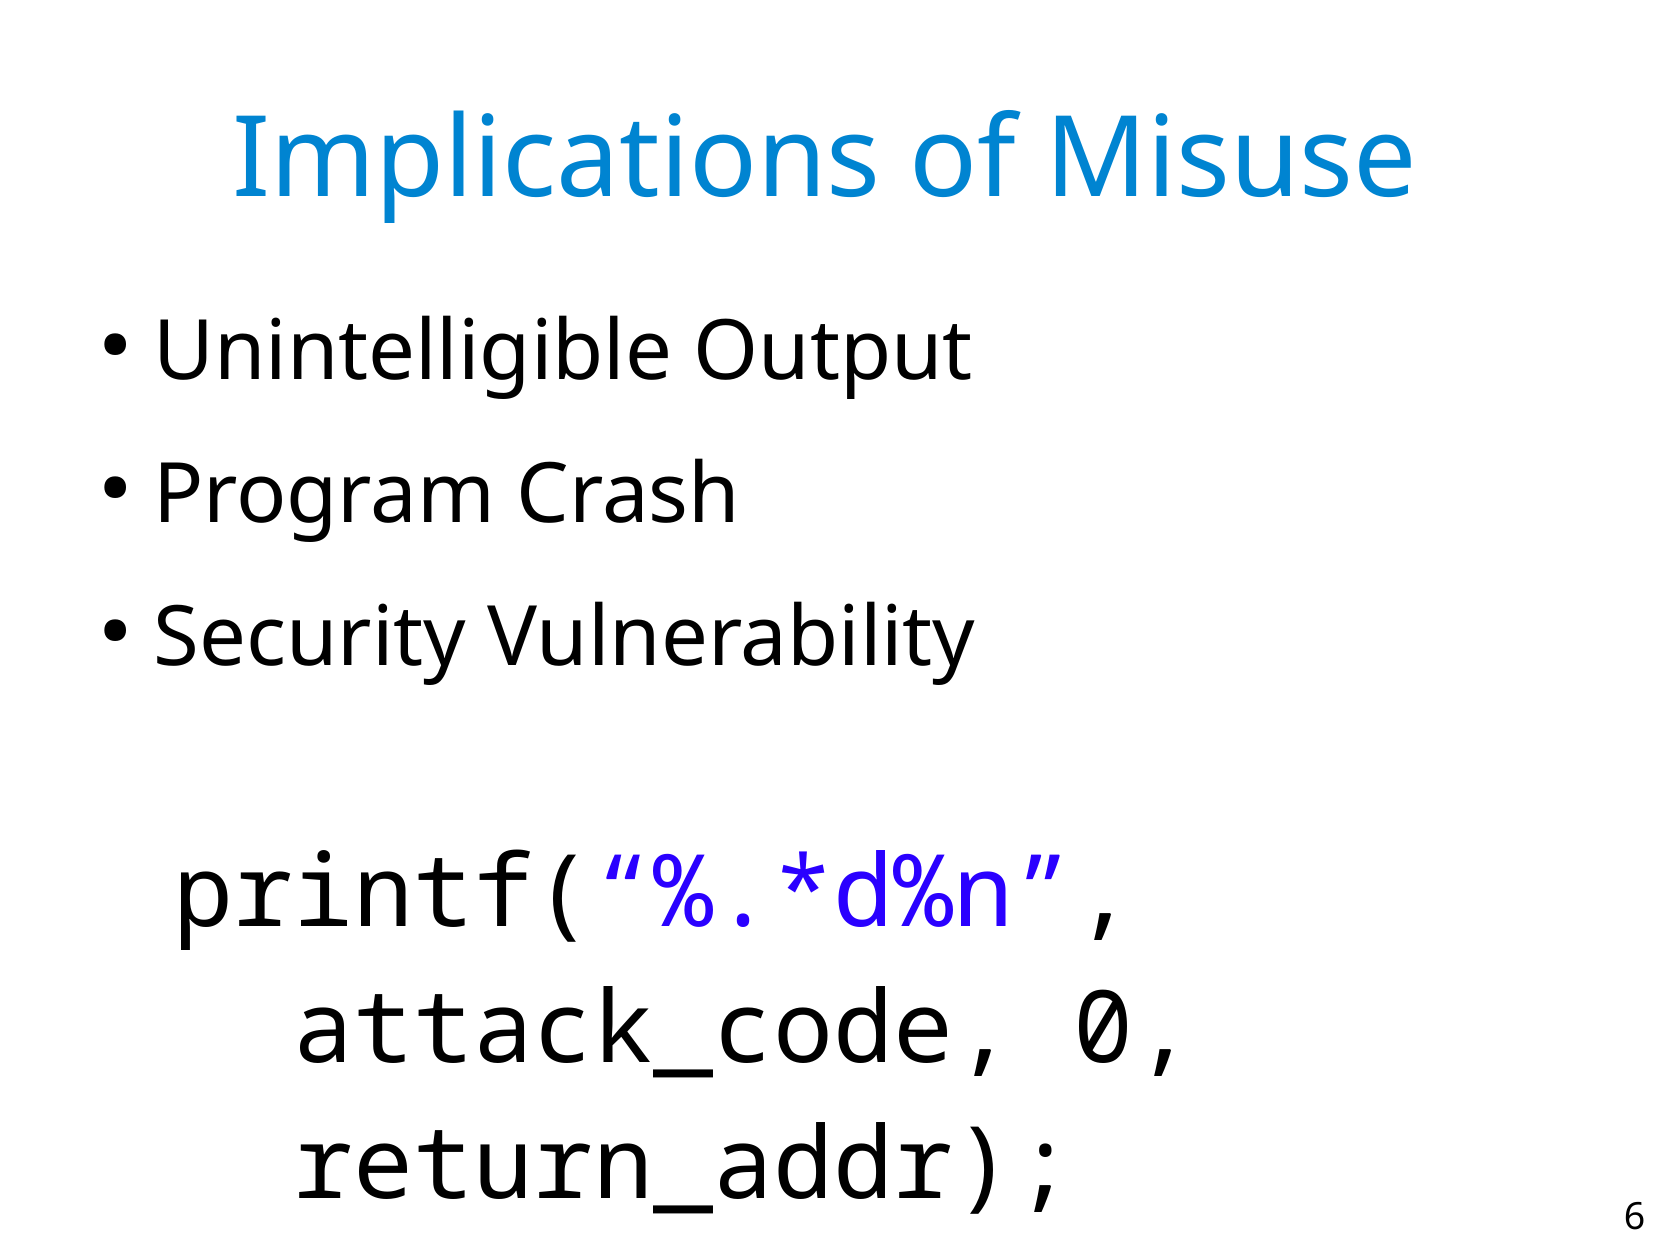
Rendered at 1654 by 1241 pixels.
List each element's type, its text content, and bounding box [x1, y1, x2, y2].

text_box printf(“%.*d%n”, attack_code, 0, return_addr); [102, 818, 1654, 1241]
list Unintelligible Output Program Crash Security Vulnerability [82, 290, 1571, 1010]
title Implications of Misuse [60, 49, 1591, 257]
